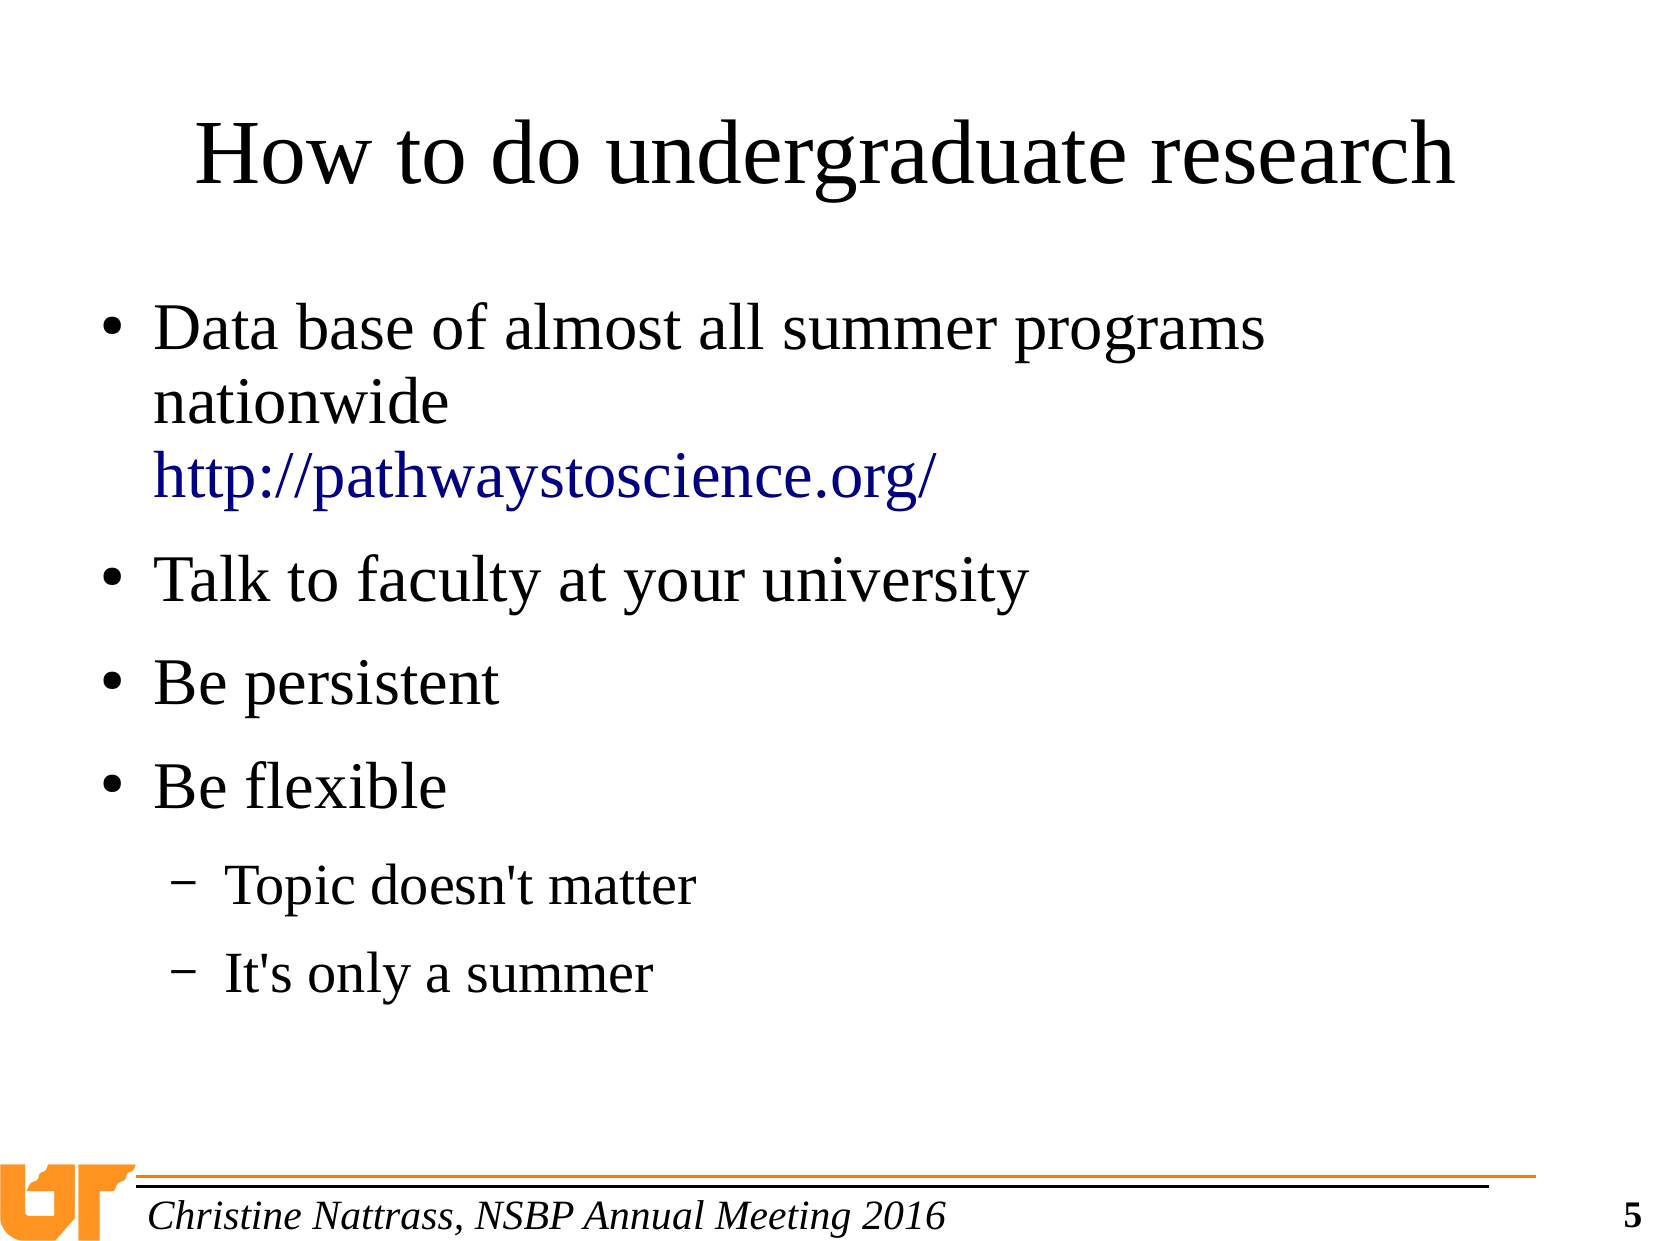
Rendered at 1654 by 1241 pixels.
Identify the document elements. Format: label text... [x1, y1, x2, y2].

title How to do undergraduate research [82, 49, 1571, 257]
list Data base of almost all summer programs nationwide http://pathwaystoscience.org/ Talk to faculty at your university Be persistent Be flexible Topic doesn't matter It's only a summer [82, 290, 1538, 1010]
picture [0, 1164, 136, 1241]
